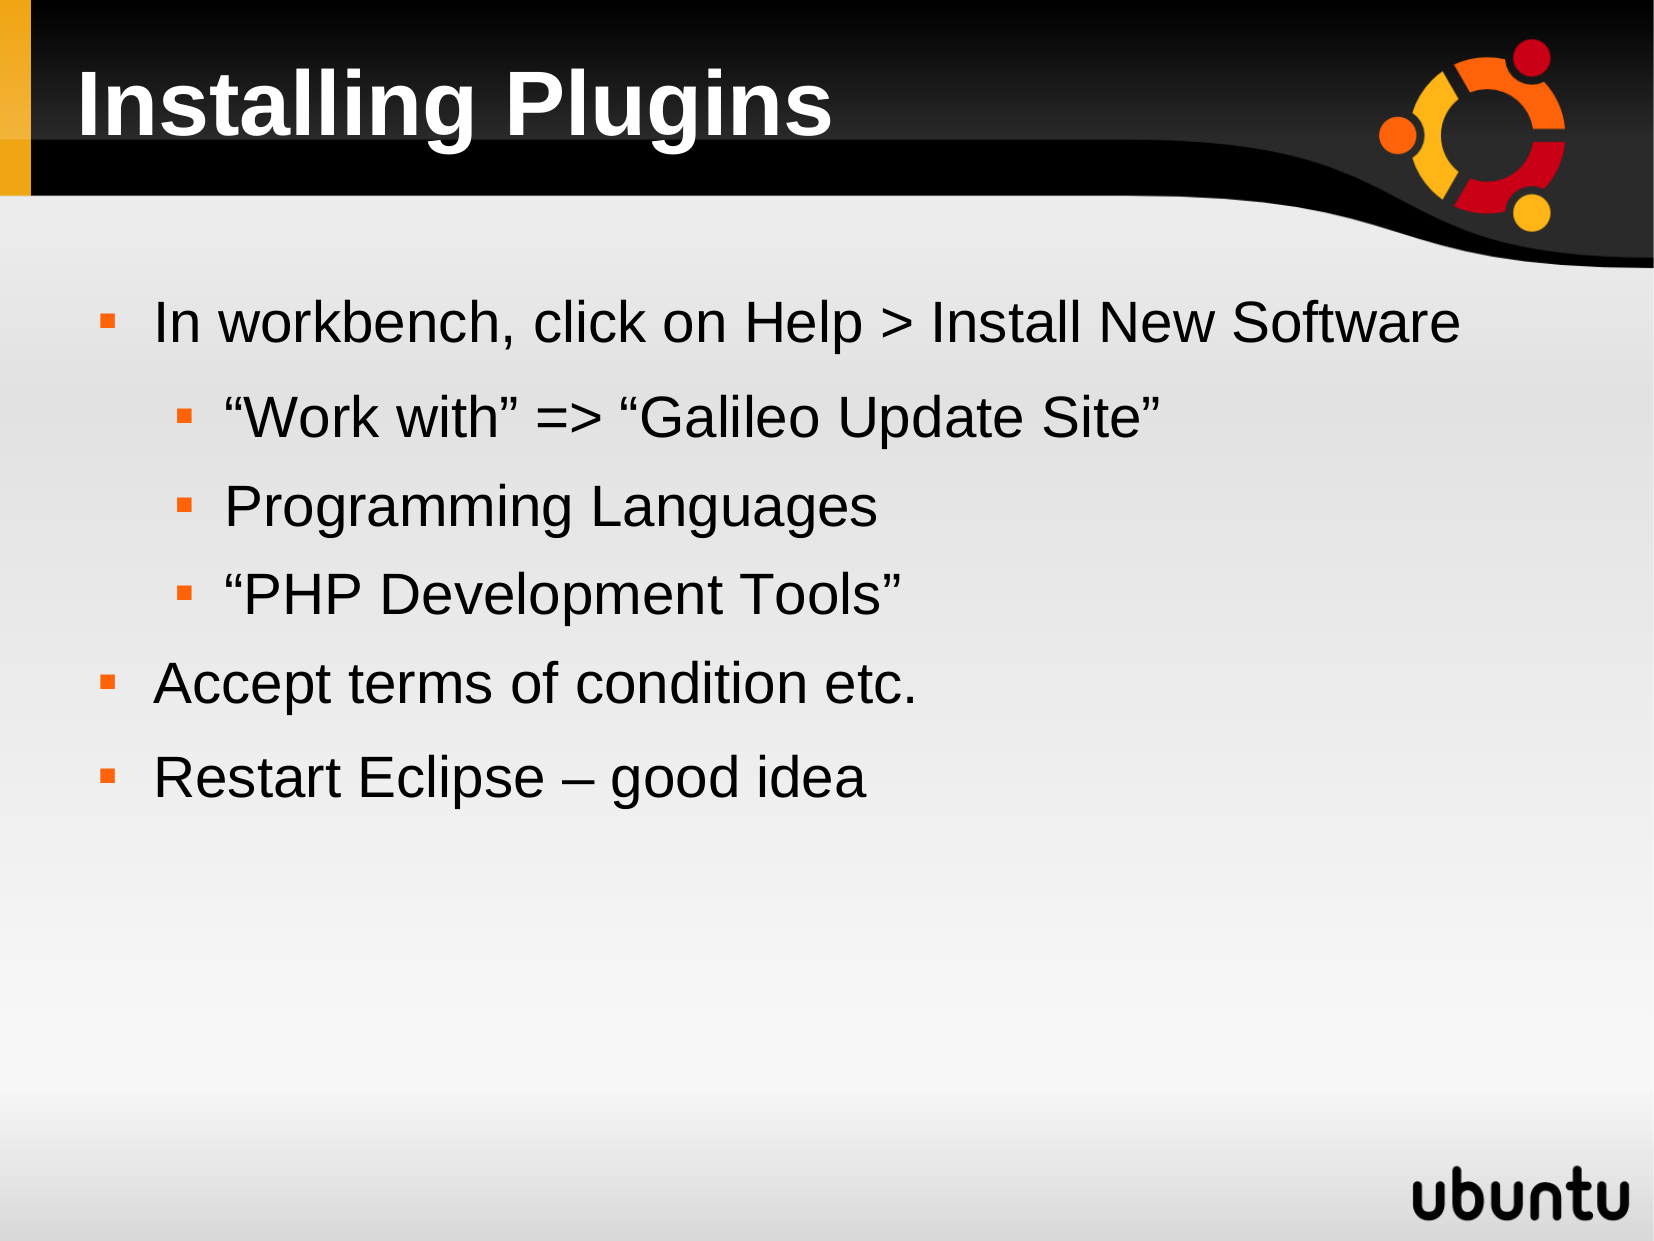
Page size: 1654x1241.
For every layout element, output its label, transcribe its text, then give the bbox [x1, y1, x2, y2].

picture [0, 0, 1654, 1241]
title Installing Plugins [76, 0, 1565, 208]
list In workbench, click on Help > Install New Software “Work with” => “Galileo Update Site” Programming Languages “PHP Development Tools” Accept terms of condition etc. Restart Eclipse – good idea [82, 290, 1571, 1094]
